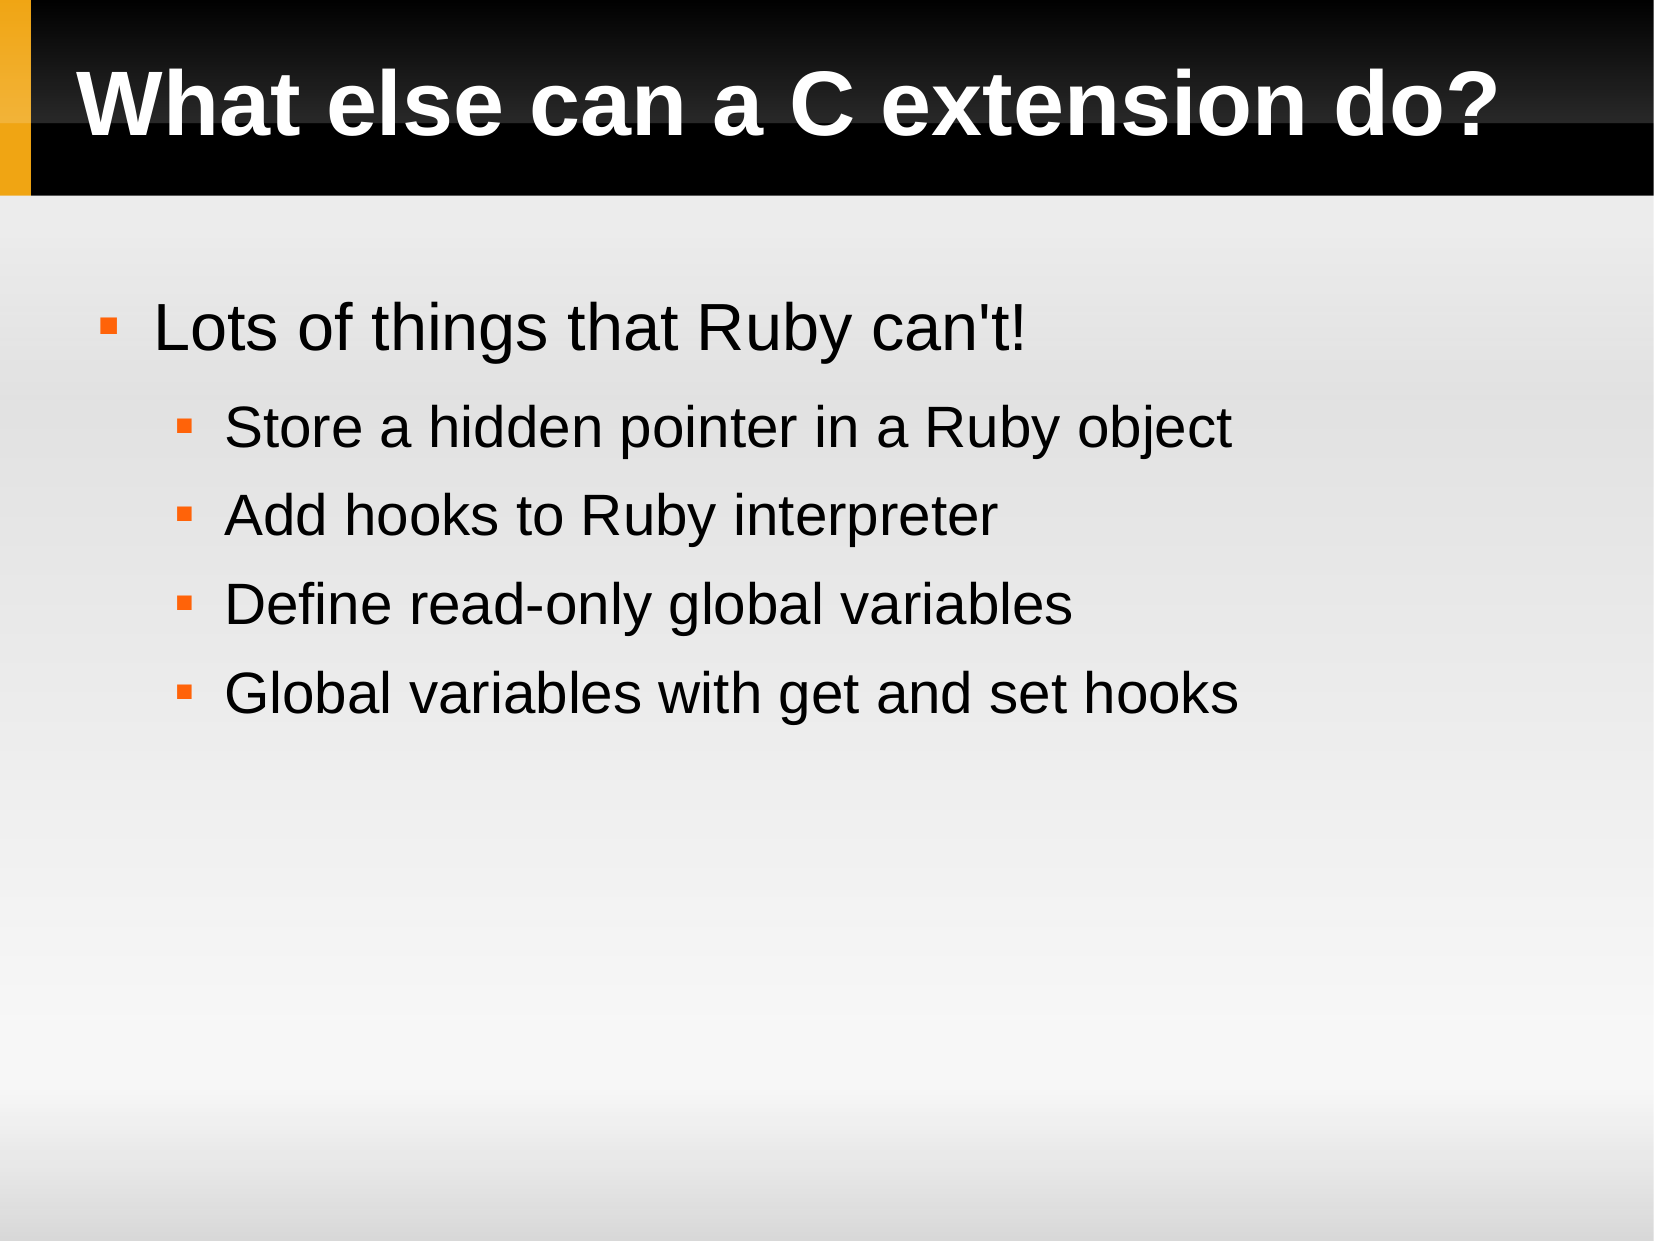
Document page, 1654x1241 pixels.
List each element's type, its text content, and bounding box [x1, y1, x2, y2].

list Lots of things that Ruby can't! Store a hidden pointer in a Ruby object Add hooks to Ruby interpreter Define read-only global variables Global variables with get and set hooks [82, 290, 1571, 1094]
picture [0, 0, 1654, 1241]
title What else can a C extension do? [76, 0, 1565, 208]
